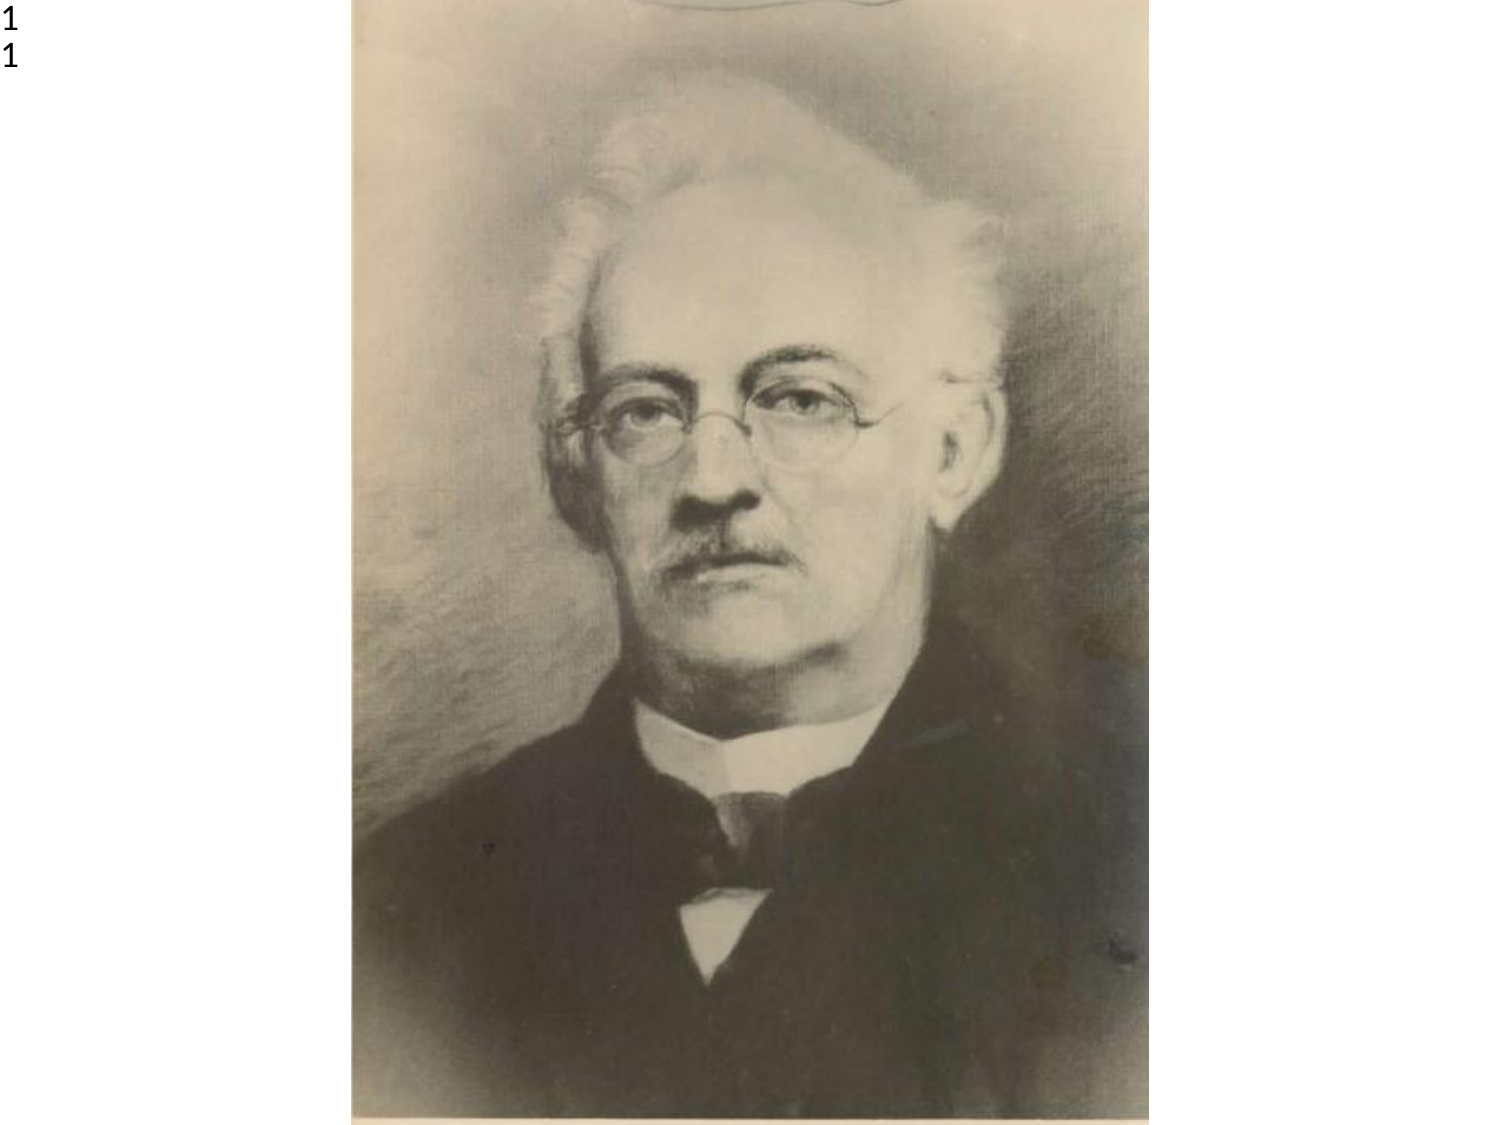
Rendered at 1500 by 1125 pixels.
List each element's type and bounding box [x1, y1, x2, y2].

picture [351, 0, 1149, 1125]
